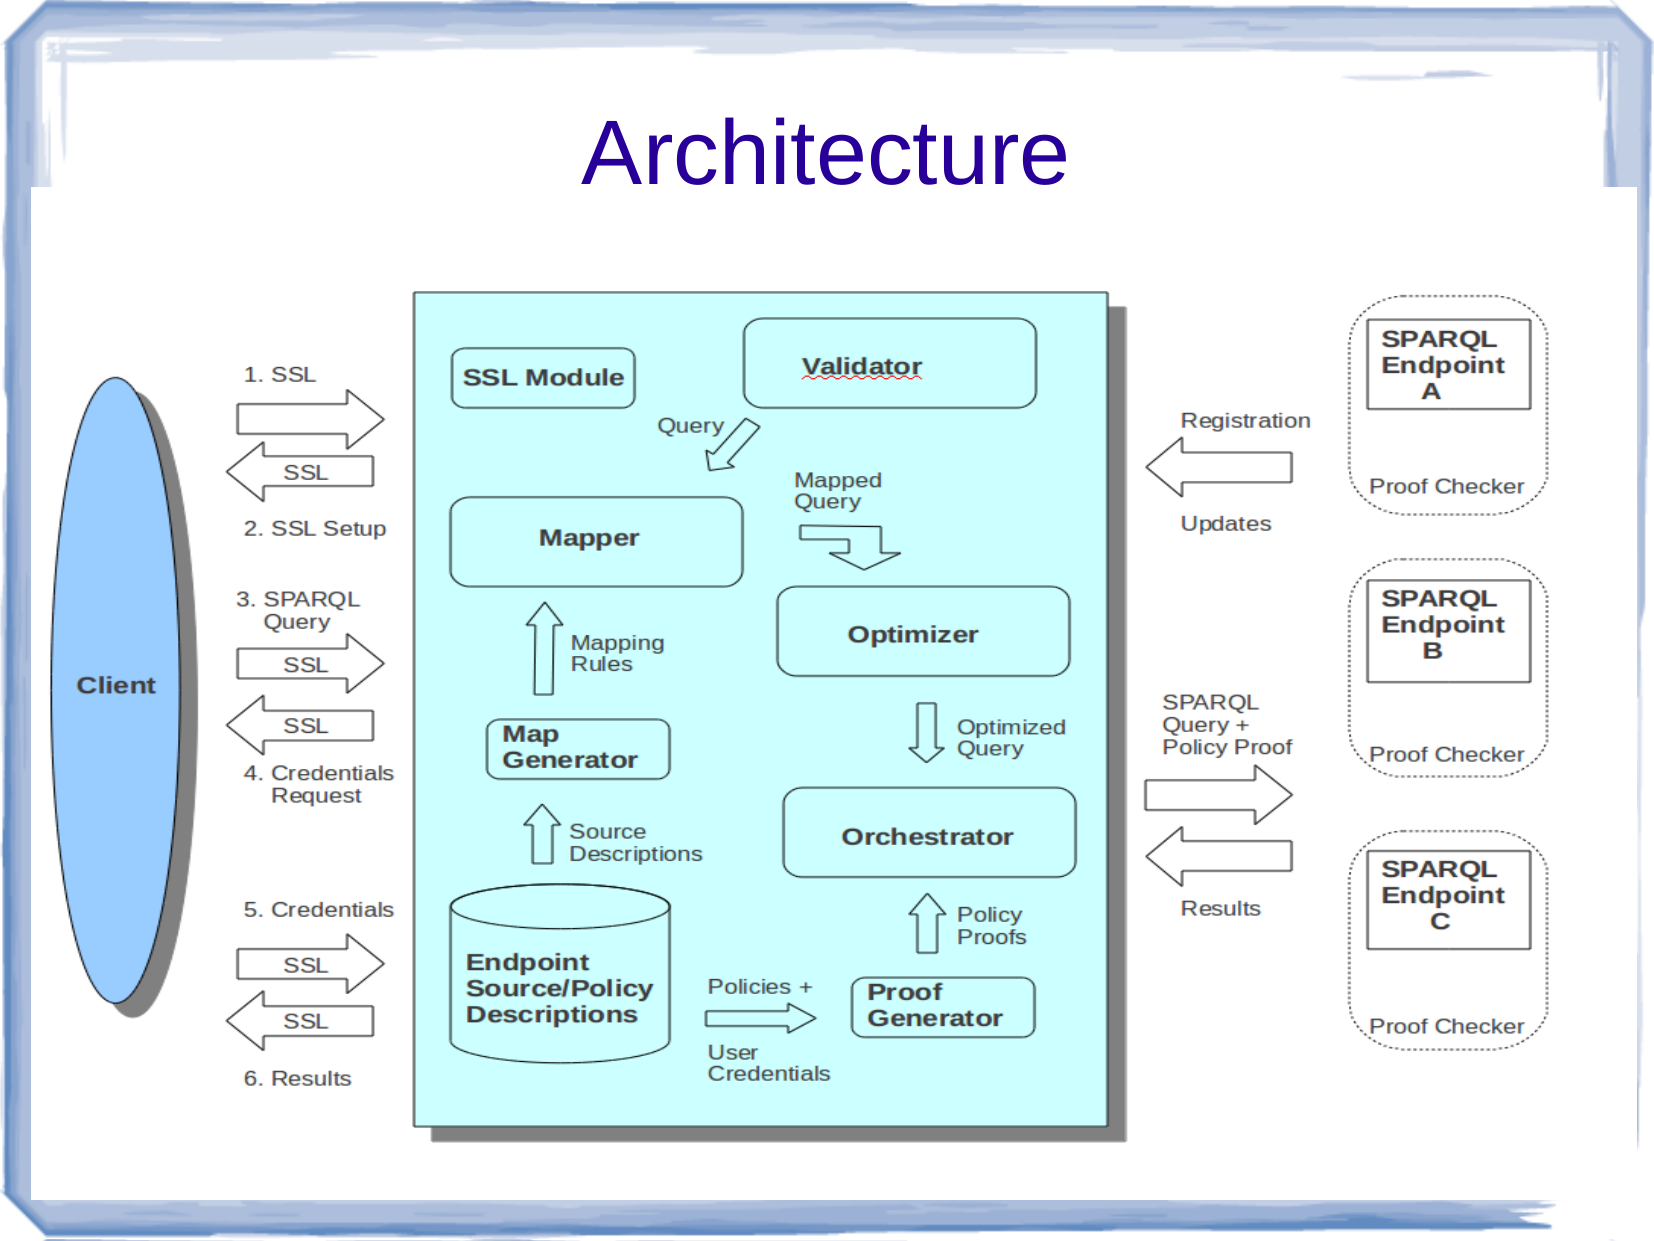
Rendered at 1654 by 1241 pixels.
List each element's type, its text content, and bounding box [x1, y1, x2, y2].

title Architecture [82, 49, 1571, 187]
picture [0, 0, 1654, 1241]
